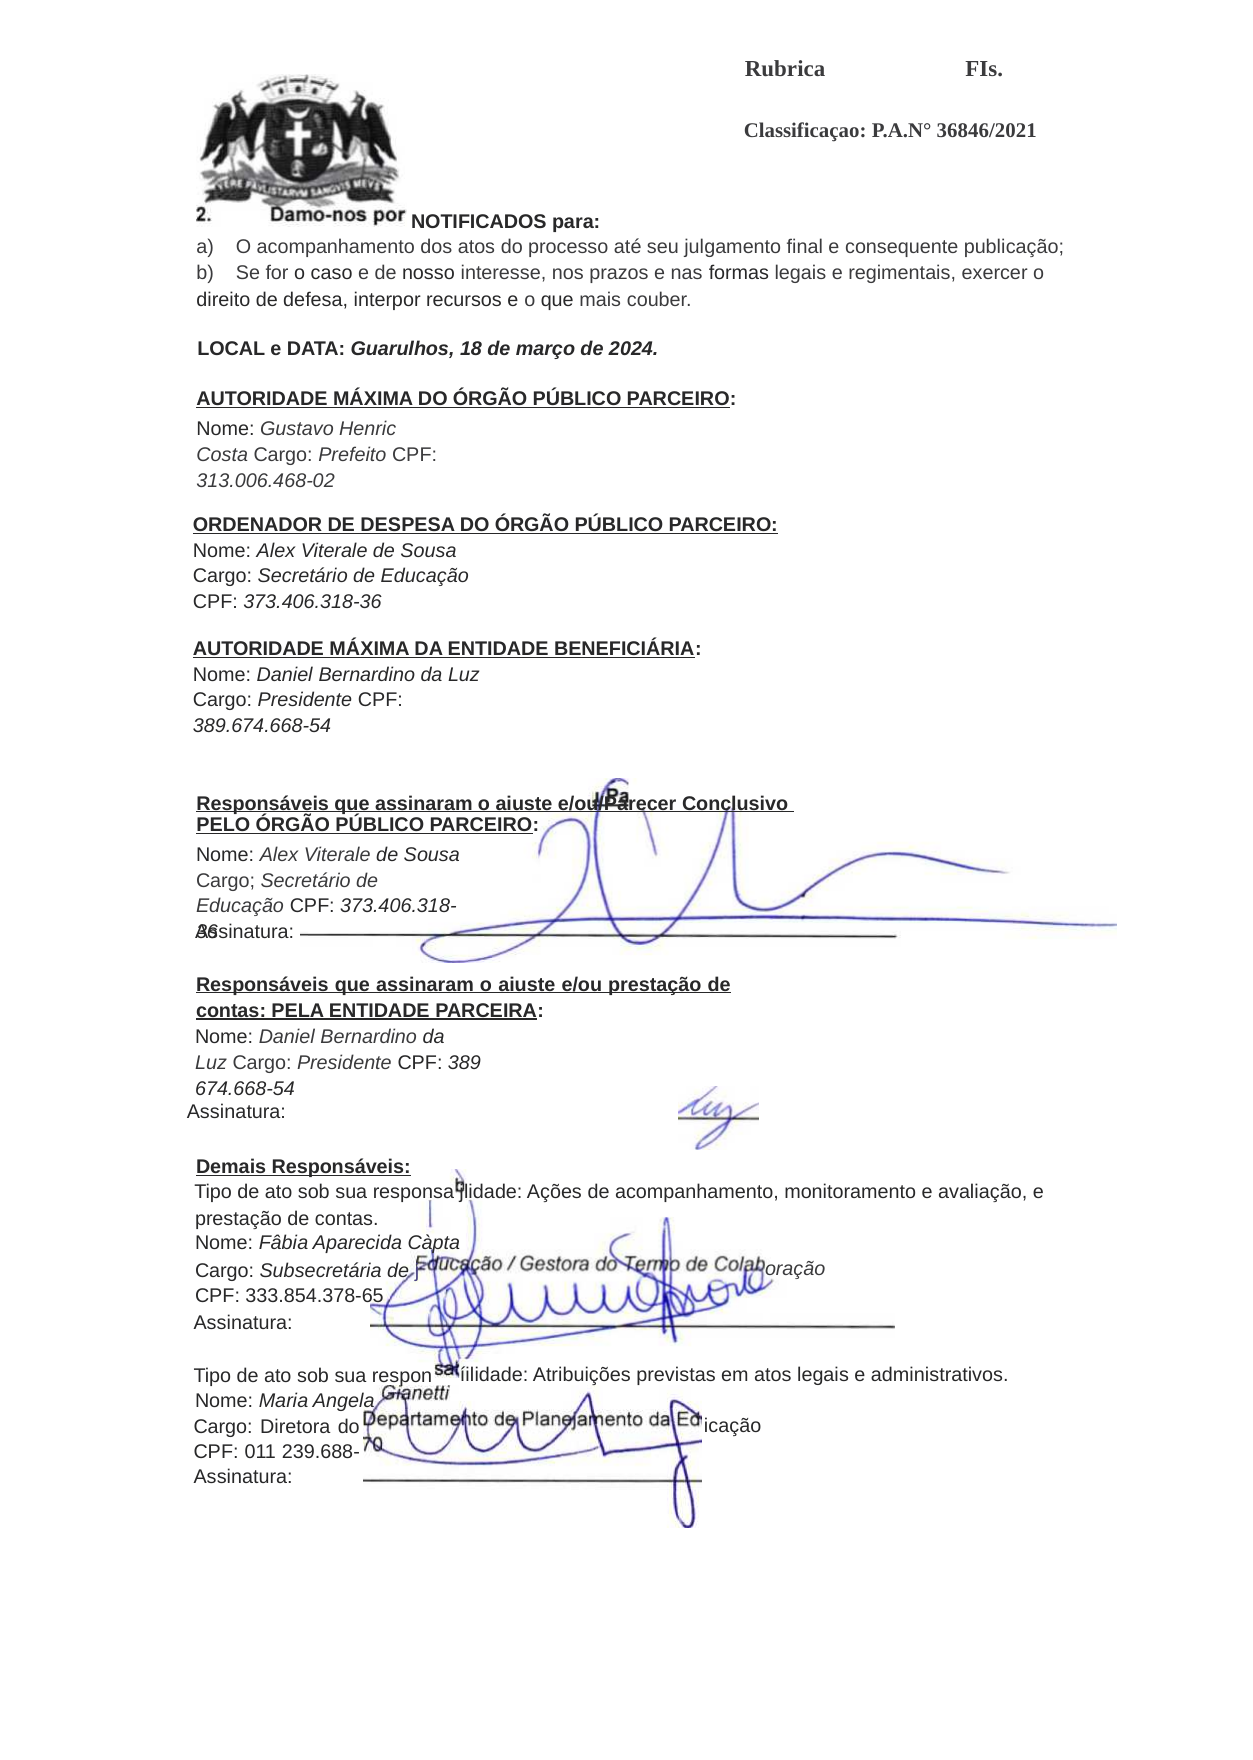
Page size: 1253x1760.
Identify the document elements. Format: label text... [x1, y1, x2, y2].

text_box AUTORIDADE MÁXIMA DO ÓRGÃO PÚBLICO PARCEIRO: [196, 383, 741, 402]
picture [363, 1386, 702, 1529]
text_box Cargo: Diretora do CPF: 011 239.688-Assinatura: [193, 1411, 360, 1478]
text_box Nome: Alex Viterale de Sousa Cargo; Secretário de Educação CPF: 373.406.318-36 [196, 840, 472, 906]
text_box Classificaçao: P.A.N° 36846/2021 [744, 117, 1099, 142]
text_box Tipo de ato sob sua responsa jlidade: Ações de acompanhamento, monitoramento e avaliação, e [194, 1177, 1053, 1201]
text_box Responsáveis que assinaram o aiuste e/ou/Parecer Conclusivo [196, 788, 790, 808]
text_box Cargo: Subsecretária de j [195, 1256, 417, 1275]
text_box Assinatura: [195, 917, 293, 931]
text_box Nome: Gustavo Henric Costa Cargo: Prefeito CPF: 313.006.468-02 [196, 414, 453, 480]
text_box a) O acompanhamento dos atos do processo até seu julgamento final e consequente publicação; [196, 232, 1081, 251]
text_box FIs. [965, 54, 1005, 75]
text_box ORDENADOR DE DESPESA DO ÓRGÃO PÚBLICO PARCEIRO: Nome: Alex Viterale de Sousa Cargo: Secretário de Educação CPF: 373.406.318-36 AUTORIDADE MÁXIMA DA ENTIDADE BENEFICIÁRIA: Nome: Daniel Bernardino da Luz Cargo: Presidente CPF: 389.674.668-54 [193, 510, 788, 755]
text_box prestação de contas. [195, 1204, 376, 1222]
text_box icação [704, 1413, 764, 1431]
text_box NOTIFICADOS para: [411, 206, 599, 225]
text_box LOCAL e DATA: Guarulhos, 18 de março de 2024. [197, 336, 661, 354]
text_box Assinatura: [194, 1308, 292, 1323]
text_box b) Se for o caso e de nosso interesse, nos prazos e nas formas legais e regimentais, exercer o direito de defesa, interpor recursos e o que mais couber. [196, 258, 1082, 303]
text_box Assinatura: [187, 1099, 300, 1117]
text_box PELO ÓRGÃO PÚBLICO PARCEIRO: [196, 810, 540, 830]
picture [196, 75, 407, 227]
text_box Nome: Daniel Bernardino da Luz Cargo: Presidente CPF: 389 674.668-54 [195, 1021, 481, 1089]
text_box CPF: 333.854.378-65 [195, 1281, 383, 1297]
text_box íilidade: Atribuições previstas em atos legais e administrativos. [460, 1361, 1009, 1380]
text_box oração [765, 1256, 834, 1278]
picture [370, 1201, 895, 1378]
text_box Tipo de ato sob sua respon [194, 1360, 434, 1379]
text_box Nome: Fâbia Aparecida Càpta [195, 1228, 459, 1250]
text_box Rubrica [745, 54, 829, 75]
picture [300, 778, 1117, 964]
text_box Nome: Maria Angela [195, 1386, 375, 1404]
picture [678, 1087, 759, 1151]
text_box Demais Responsáveis: [196, 1152, 408, 1168]
picture [370, 1170, 895, 1177]
text_box Responsáveis que assinaram o aiuste e/ou prestação de contas: PELA ENTIDADE PARCEIRA: [196, 969, 801, 1009]
